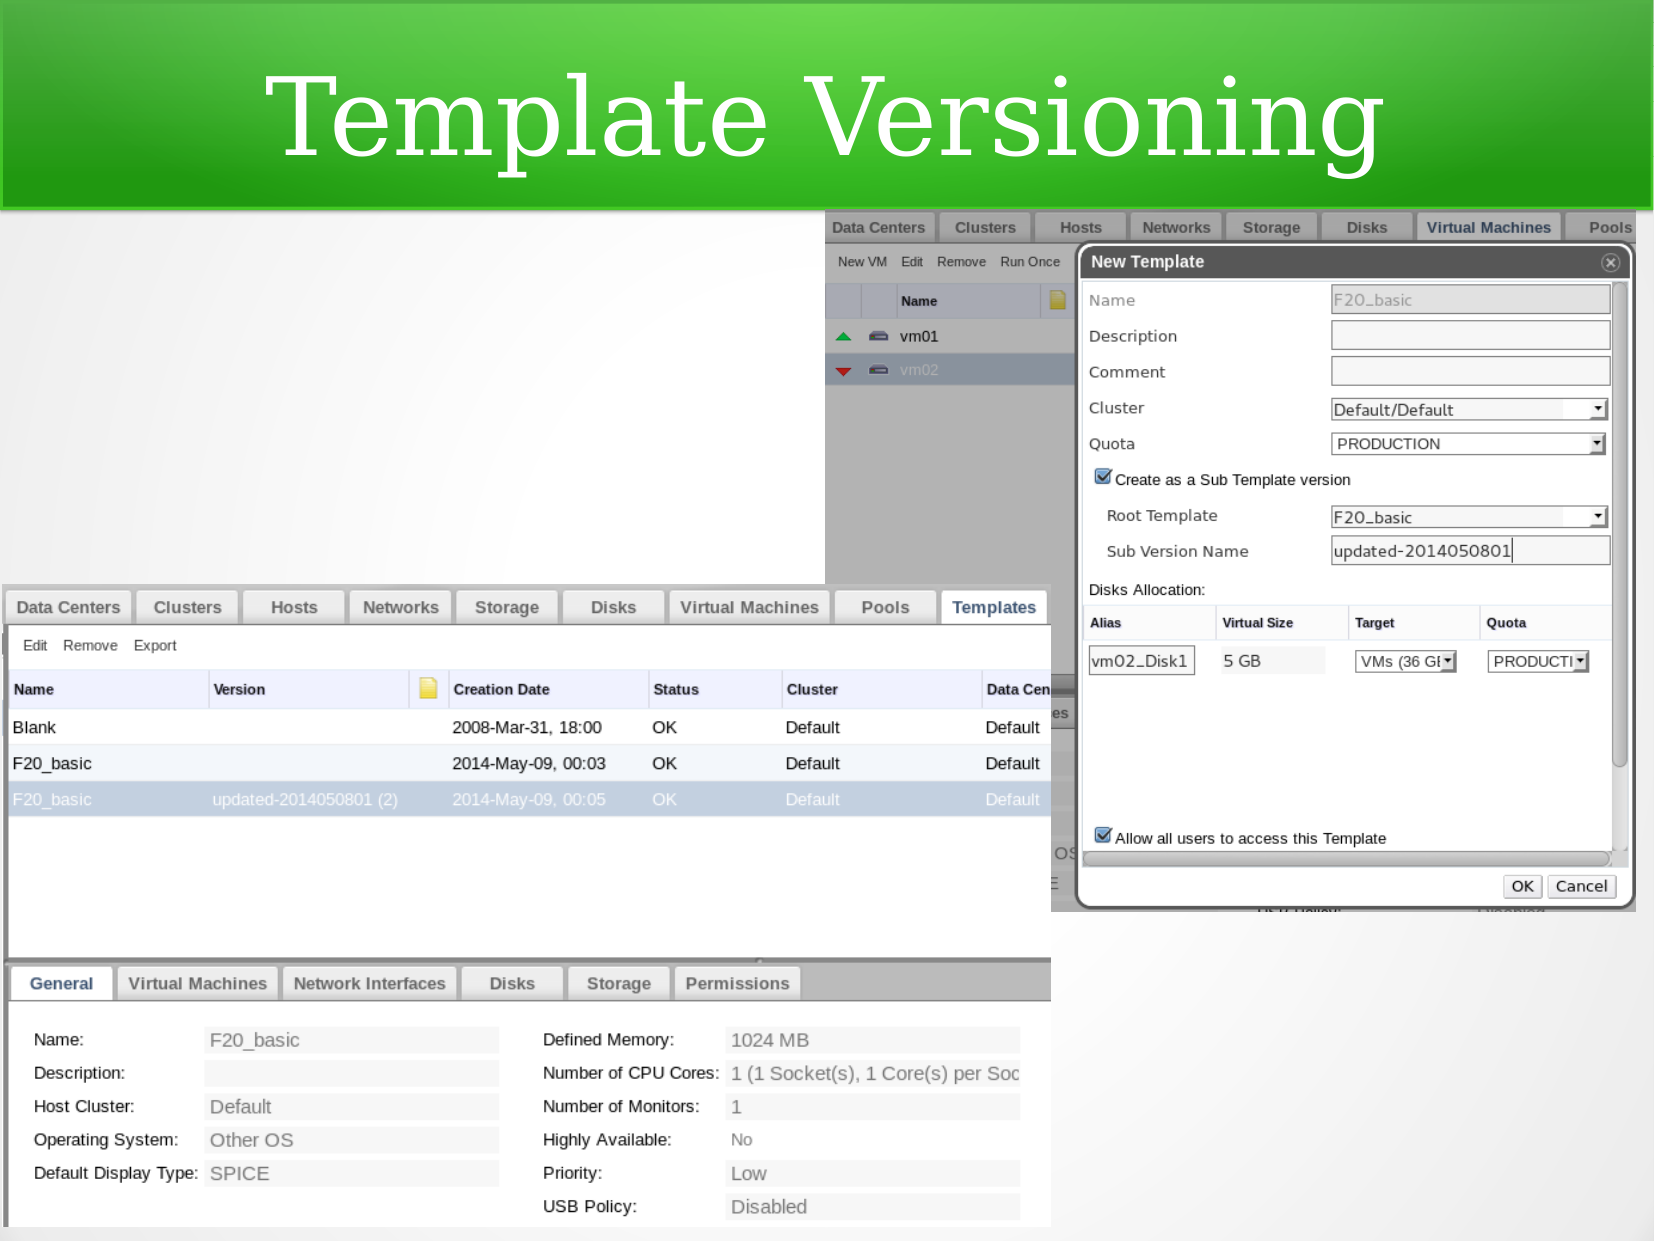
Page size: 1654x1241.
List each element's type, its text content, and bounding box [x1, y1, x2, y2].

title Template Versioning [82, 47, 1571, 189]
picture [2, 209, 1636, 1227]
